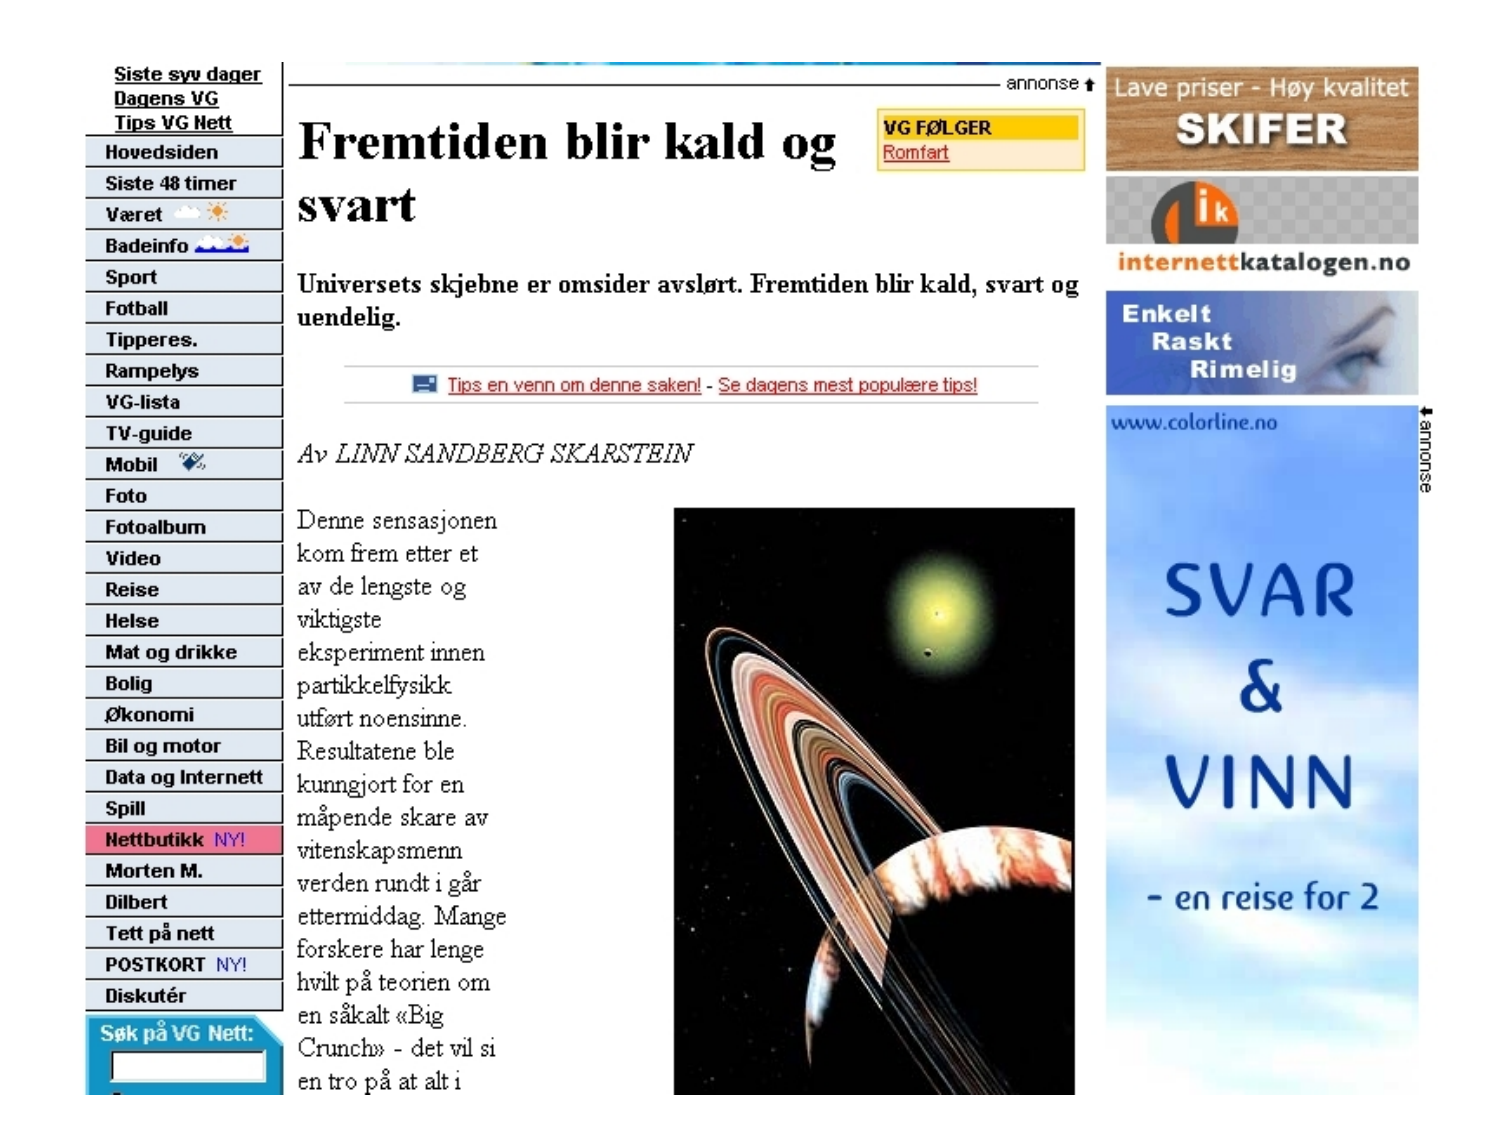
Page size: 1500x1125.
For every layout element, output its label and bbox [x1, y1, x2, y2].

picture [79, 62, 1438, 1095]
